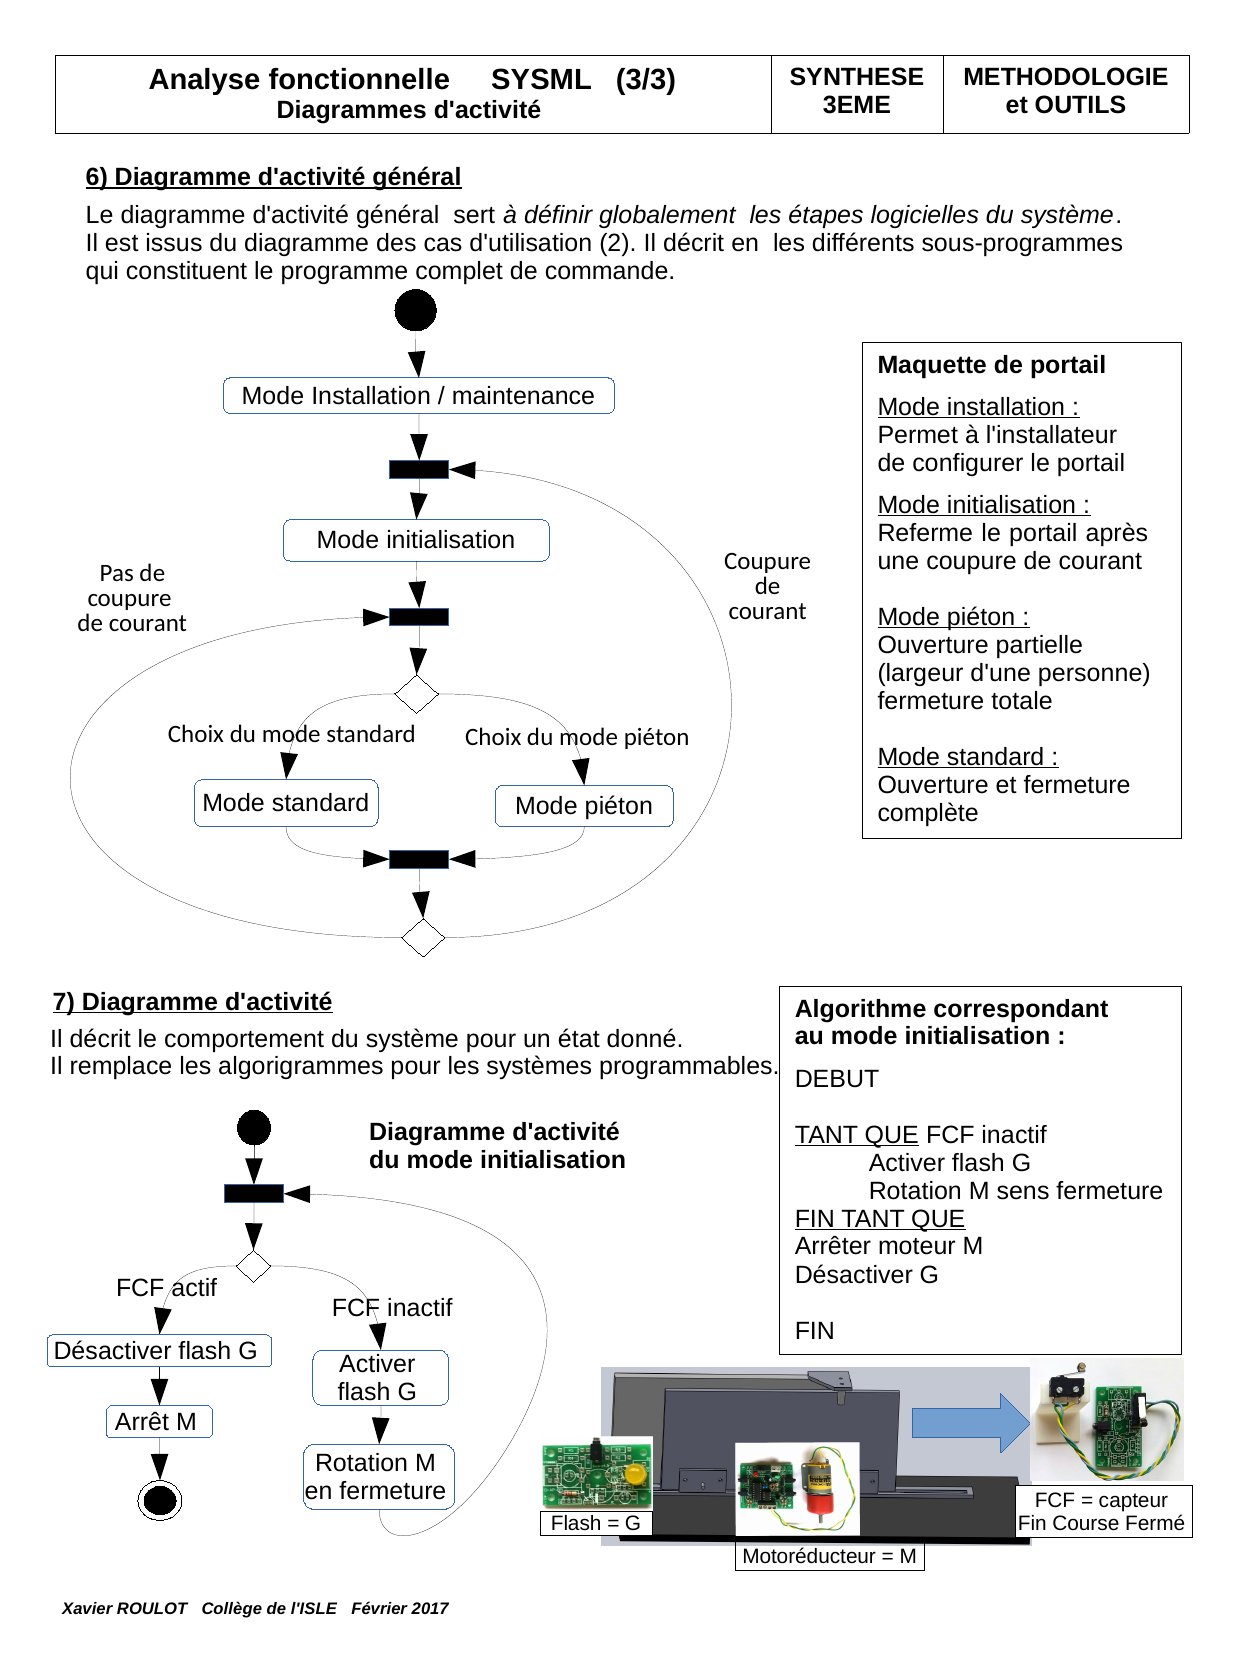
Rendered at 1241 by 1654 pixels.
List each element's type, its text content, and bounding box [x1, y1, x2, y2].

text_box [389, 608, 449, 626]
text_box Il décrit le comportement du système pour un état donné. Il remplace les algorigrammes pour les systèmes programmables. [35, 1016, 779, 1116]
text_box Motoréducteur = M [735, 1541, 925, 1571]
table_header Analyse fonctionnelle SYSML (3/3) Diagrammes d'activité [56, 56, 771, 133]
text_box FCF = capteur Fin Course Fermé [1015, 1485, 1193, 1538]
text_box [237, 1110, 271, 1145]
text_box Mode standard [194, 779, 379, 827]
table_header METHODOLOGIE et OUTILS [944, 56, 1189, 133]
text_box Mode initialisation [283, 519, 550, 562]
text_box Le diagramme d'activité général sert à définir globalement les étapes logicielles du système. Il est issus du diagramme des cas d'utilisation (2). Il décrit en les différents sous-programmes qui constituent le programme complet de commande. [70, 193, 1170, 296]
text_box Coupure de courant [708, 543, 827, 650]
text_box Rotation M en fermeture [303, 1444, 455, 1510]
text_box Diagramme d'activité du mode initialisation [354, 1110, 650, 1183]
text_box Désactiver flash G [47, 1334, 272, 1367]
text_box 6) Diagramme d'activité général [70, 155, 567, 193]
text_box Pas de coupure de courant [52, 555, 213, 662]
text_box Arrêt M [106, 1405, 213, 1438]
text_box Maquette de portail Mode installation : Permet à l'installateur de configurer le portail Mode initialisation : Referme le portail après une coupure de courant Mode piéton : Ouverture partielle (largeur d'une personne) fermeture totale Mode standard : Ouverture et fermeture complète [862, 342, 1182, 839]
text_box [224, 1184, 284, 1203]
text_box Mode piéton [495, 785, 674, 827]
text_box Coupure de courant [708, 610, 723, 650]
text_box Algorithme correspondant au mode initialisation : DEBUT TANT QUE FCF inactif Activer flash G Rotation M sens fermeture FIN TANT QUE Arrêter moteur M Désactiver G FIN [779, 986, 1182, 1355]
text_box [144, 1486, 177, 1515]
text_box [389, 850, 449, 869]
table_header SYNTHESE 3EME [772, 56, 943, 133]
picture [540, 1358, 1184, 1546]
text_box [389, 460, 449, 479]
text_box 7) Diagramme d'activité [38, 980, 535, 1016]
text_box Xavier ROULOT Collège de l'ISLE Février 2017 [47, 1591, 473, 1630]
text_box [912, 1393, 1030, 1453]
text_box Flash = G [540, 1511, 653, 1536]
text_box [394, 289, 437, 331]
text_box Mode Installation / maintenance [223, 377, 615, 414]
text_box Activer flash G [312, 1350, 449, 1406]
